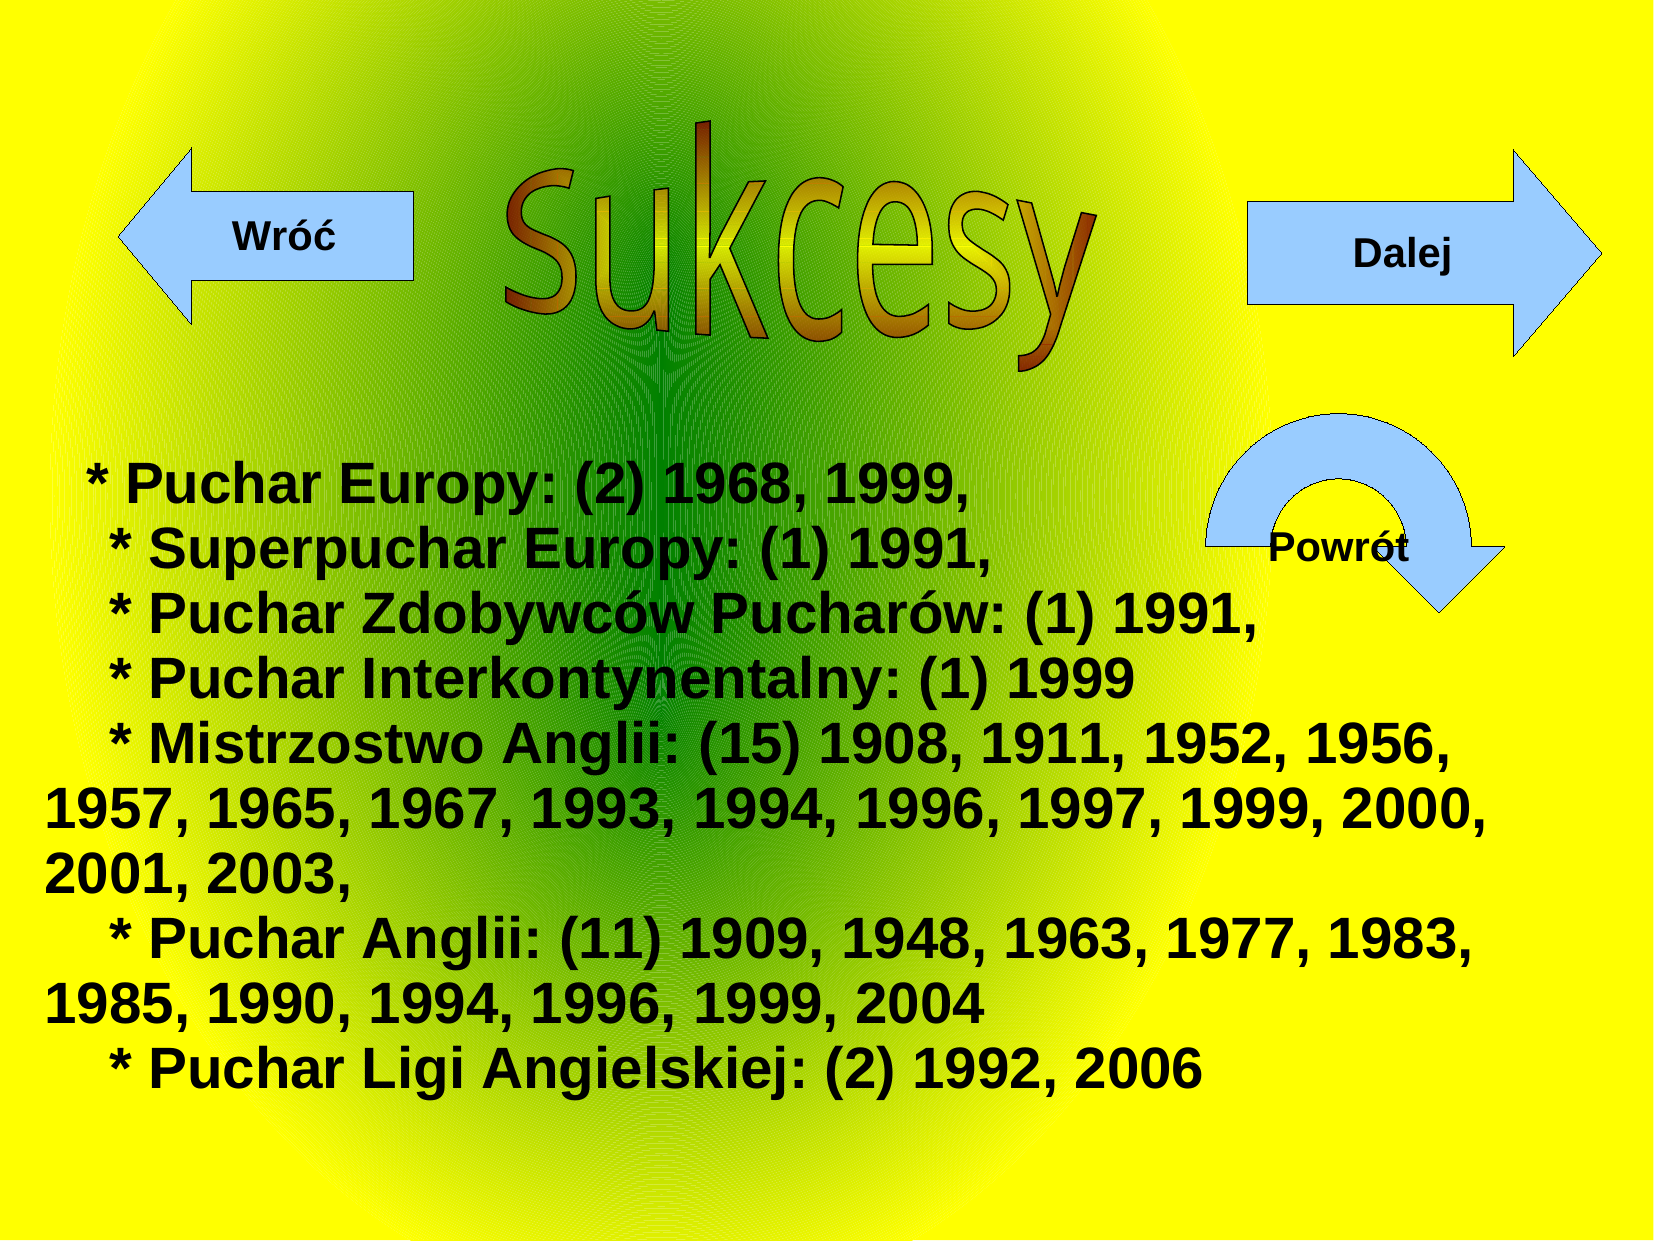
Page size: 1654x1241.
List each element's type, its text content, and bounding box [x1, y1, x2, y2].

text_box Wróć [118, 147, 414, 325]
text_box Sukcesy [1017, 200, 1097, 372]
text_box Sukcesy [595, 188, 669, 332]
text_box Sukcesy [948, 191, 1010, 330]
text_box Sukcesy [778, 177, 844, 342]
text_box Dalej [1247, 149, 1602, 357]
text_box Sukcesy [695, 121, 768, 339]
text_box Sukcesy [857, 181, 933, 338]
text_box Powrót [1205, 413, 1505, 613]
text_box Sukcesy [505, 168, 577, 315]
text_box * Puchar Europy: (2) 1968, 1999, * Superpuchar Europy: (1) 1991, * Puchar Zdobywców Pucharów: (1) 1991, * Puchar Interkontynentalny: (1) 1999 * Mistrzostwo Anglii: (15) 1908, 1911, 1952, 1956, 1957, 1965, 1967, 1993, 1994, 1996, 1997, 1999, 2000, 2001, 2003, * Puchar Anglii: (11) 1909, 1948, 1963, 1977, 1983, 1985, 1990, 1994, 1996, 1999, 2004 * Puchar Ligi Angielskiej: (2) 1992, 2006 [29, 442, 1625, 1165]
